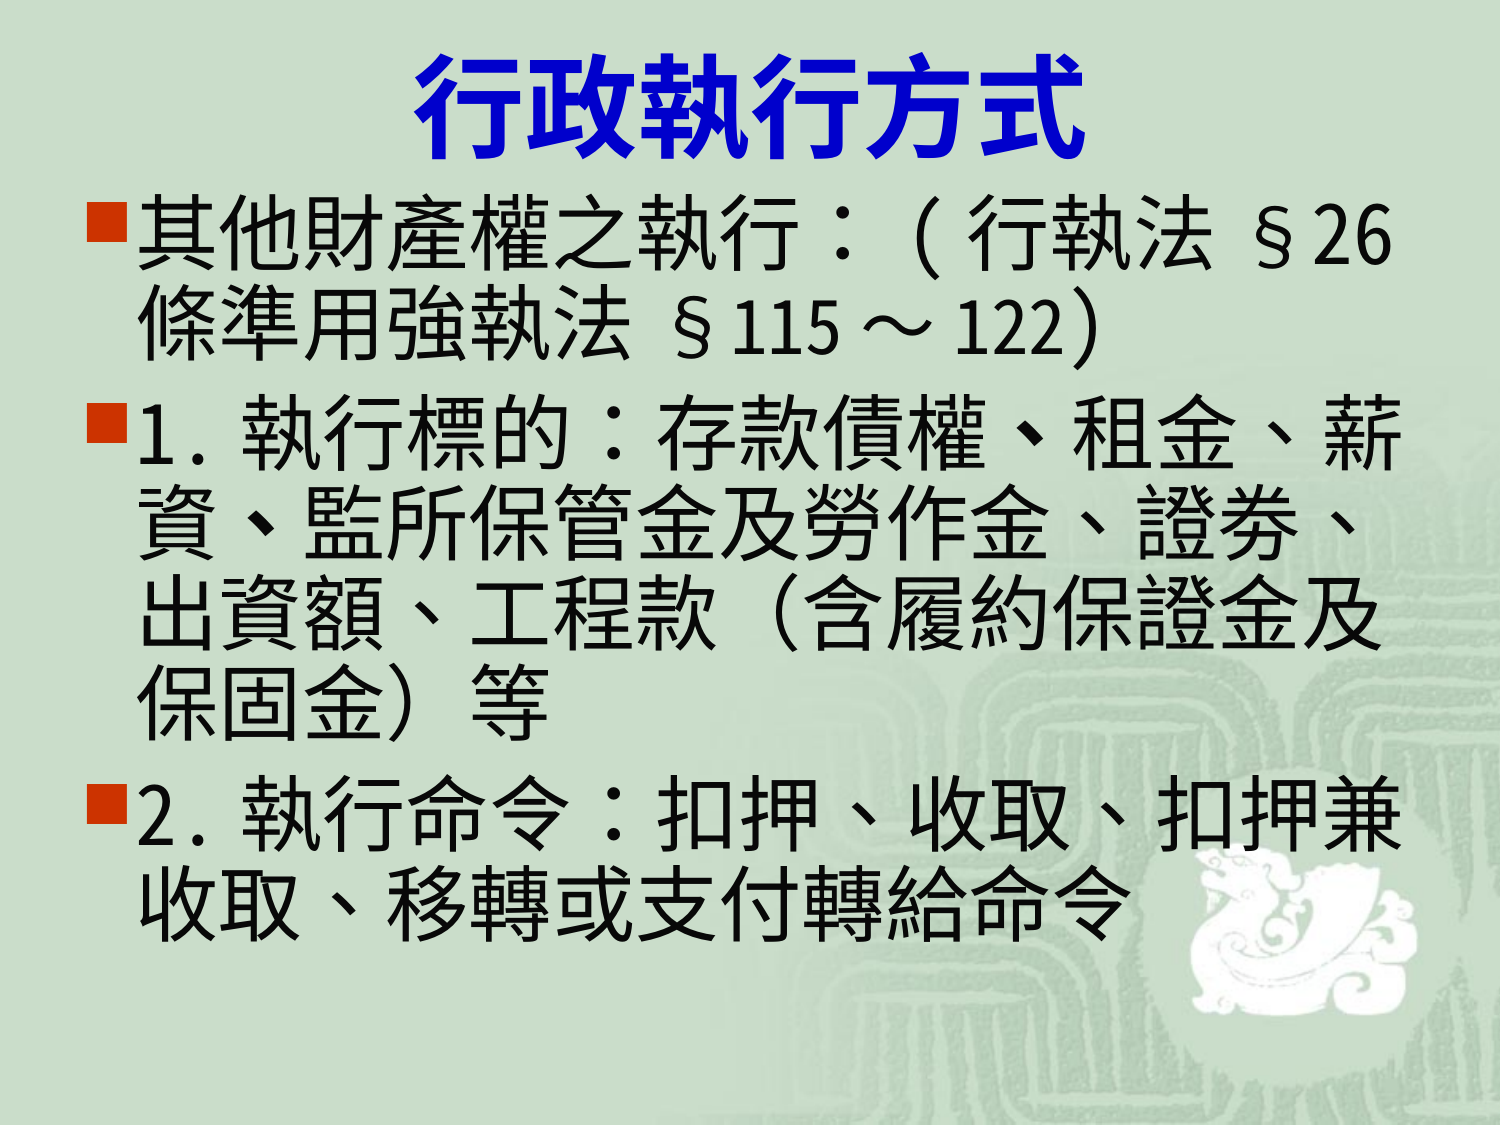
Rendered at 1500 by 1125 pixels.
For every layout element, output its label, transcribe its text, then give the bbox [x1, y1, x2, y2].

list 其他財產權之執行：(行執法§26條準用強執法§115～122) 1.執行標的：存款債權、租金、薪資、監所保管金及勞作金、證劵、出資額、工程款（含履約保證金及保固金）等 2.執行命令：扣押、收取、扣押兼收取、移轉或支付轉給命令 [64, 184, 1447, 1002]
picture [0, 0, 1500, 1125]
title 行政執行方式 [112, 29, 1388, 180]
